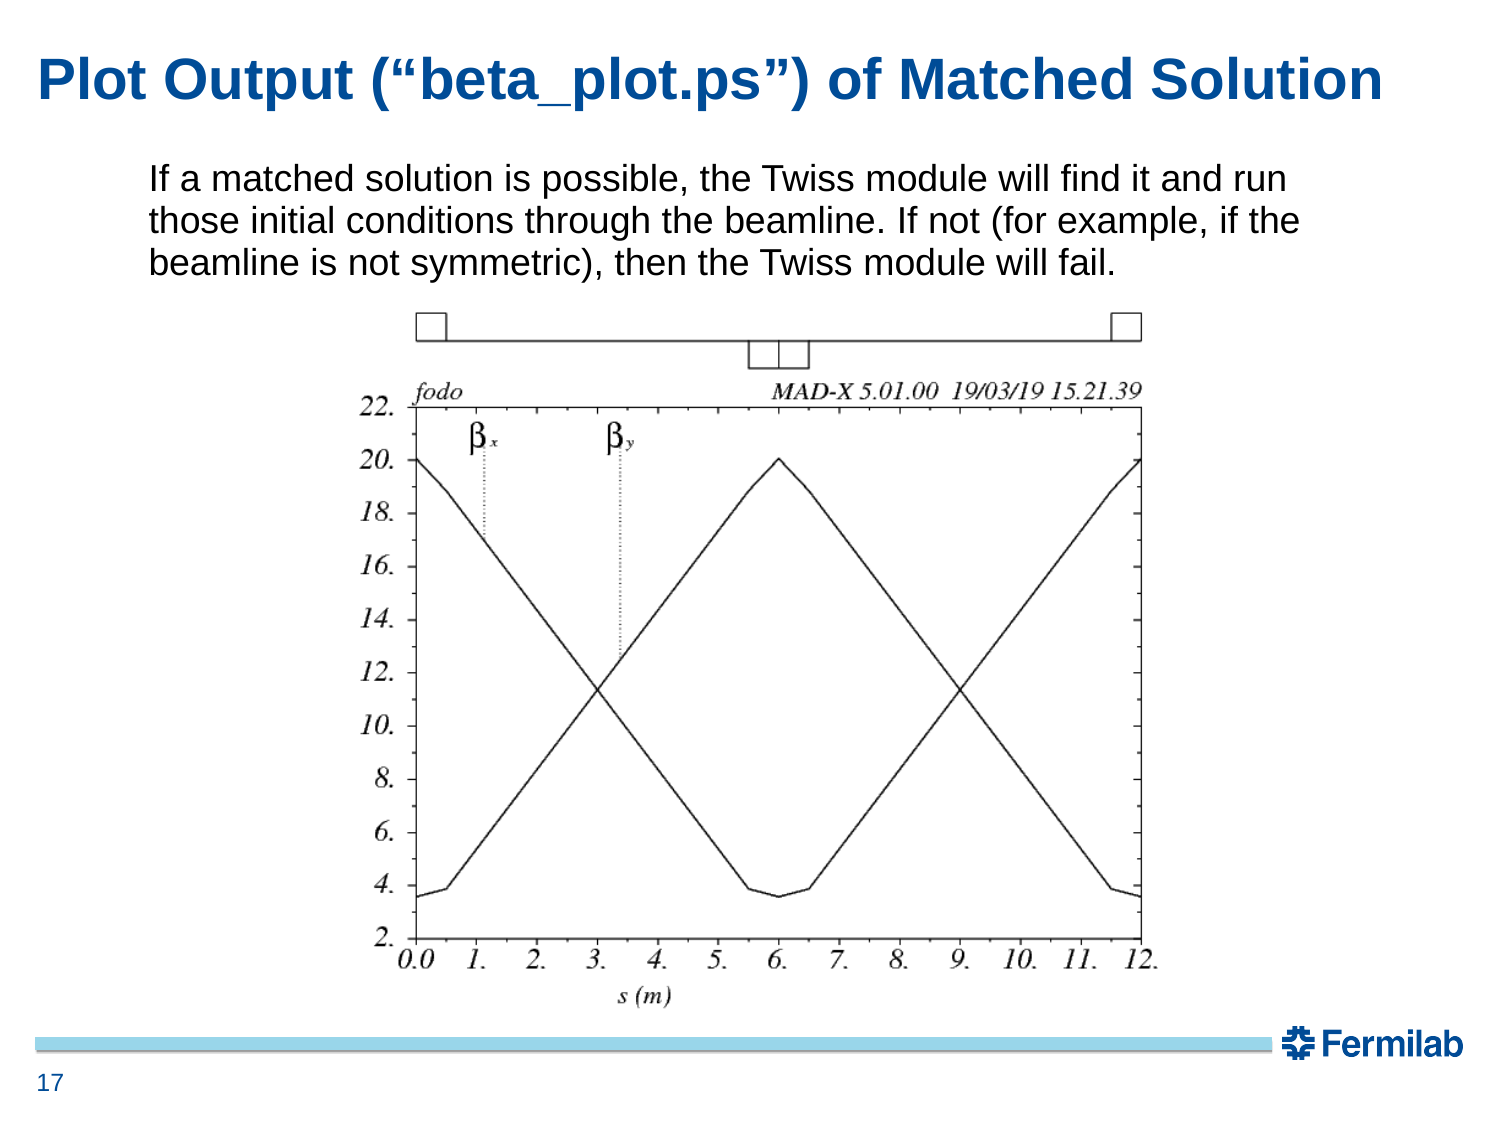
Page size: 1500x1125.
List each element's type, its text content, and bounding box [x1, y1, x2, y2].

picture [1282, 1026, 1463, 1060]
slide_number <number> [36, 1066, 105, 1106]
title Plot Output (“beta_plot.ps”) of Matched Solution [37, 41, 1463, 112]
text_box If a matched solution is possible, the Twiss module will find it and run those initial conditions through the beamline. If not (for example, if the beamline is not symmetric), then the Twiss module will fail. [133, 149, 1403, 332]
picture [319, 299, 1158, 1022]
